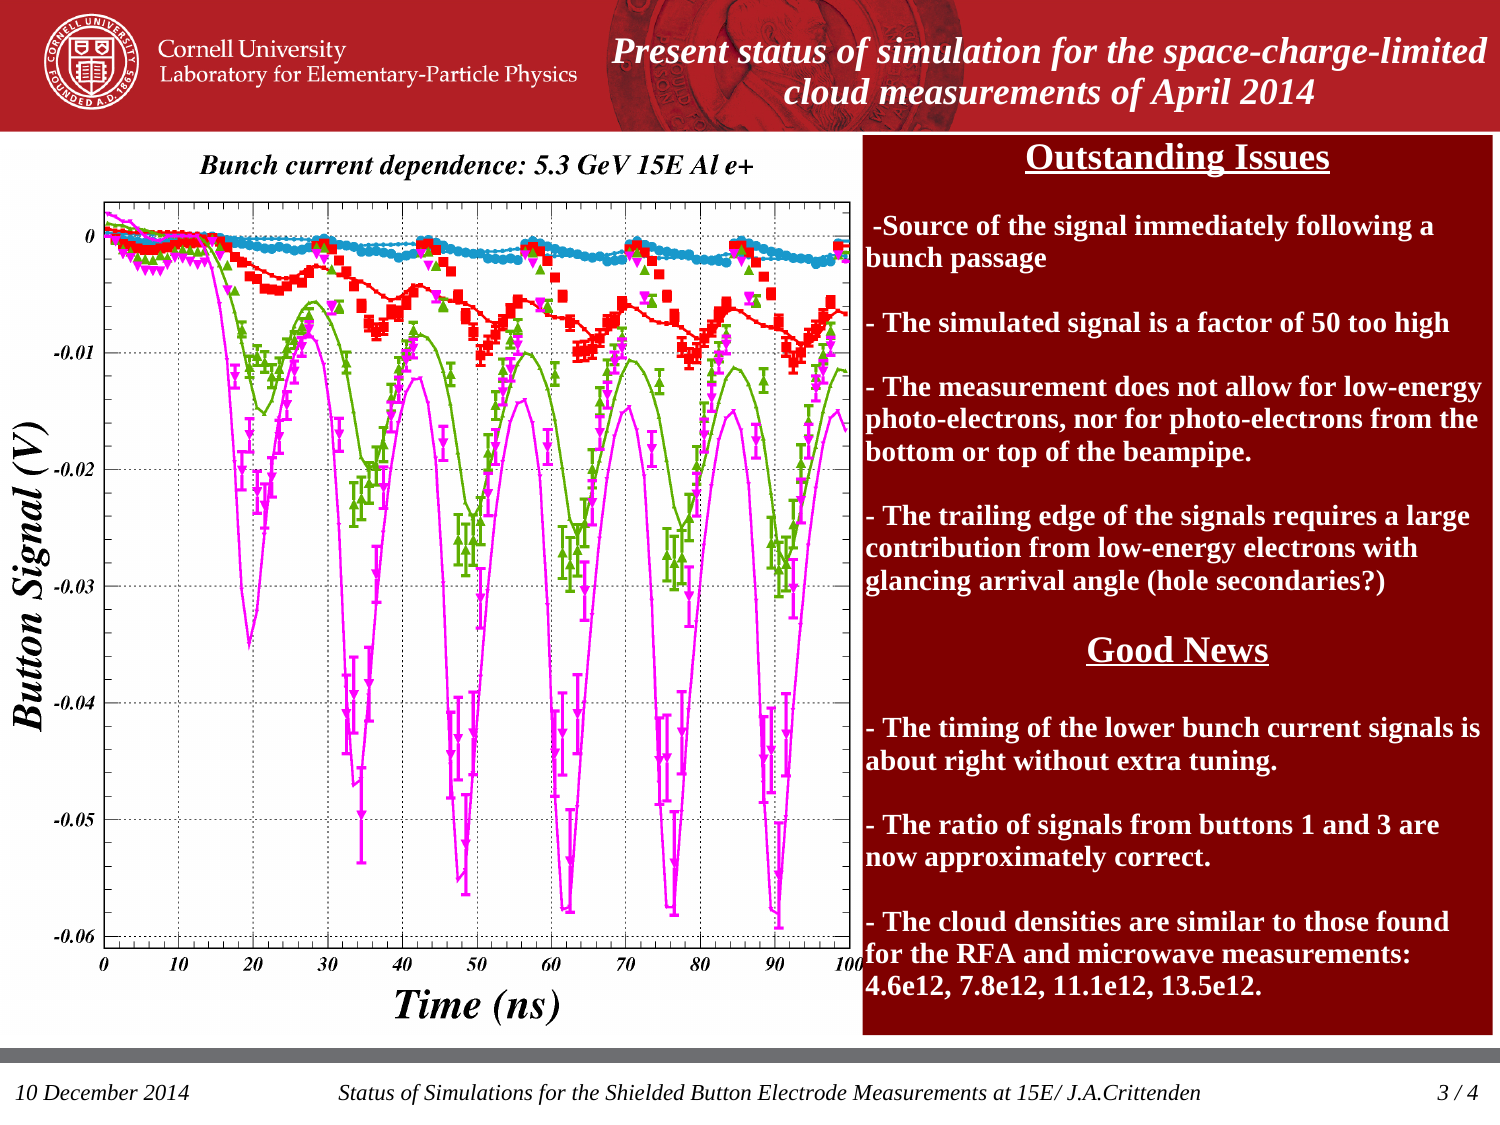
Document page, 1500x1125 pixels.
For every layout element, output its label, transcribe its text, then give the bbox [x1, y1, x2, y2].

picture [0, 149, 862, 1036]
picture [0, 0, 1500, 132]
text_box Outstanding Issues -Source of the signal immediately following a bunch passage - The simulated signal is a factor of 50 too high - The measurement does not allow for low-energy photo-electrons, nor for photo-electrons from the bottom or top of the beampipe. - The trailing edge of the signals requires a large contribution from low-energy electrons with glancing arrival angle (hole secondaries?) Good News - The timing of the lower bunch current signals is about right without extra tuning. - The ratio of signals from buttons 1 and 3 are now approximately correct. - The cloud densities are similar to those found for the RFA and microwave measurements: 4.6e12, 7.8e12, 11.1e12, 13.5e12. [862, 136, 1493, 1036]
title Present status of simulation for the space-charge-limited cloud measurements of April 2014 [600, 7, 1500, 136]
